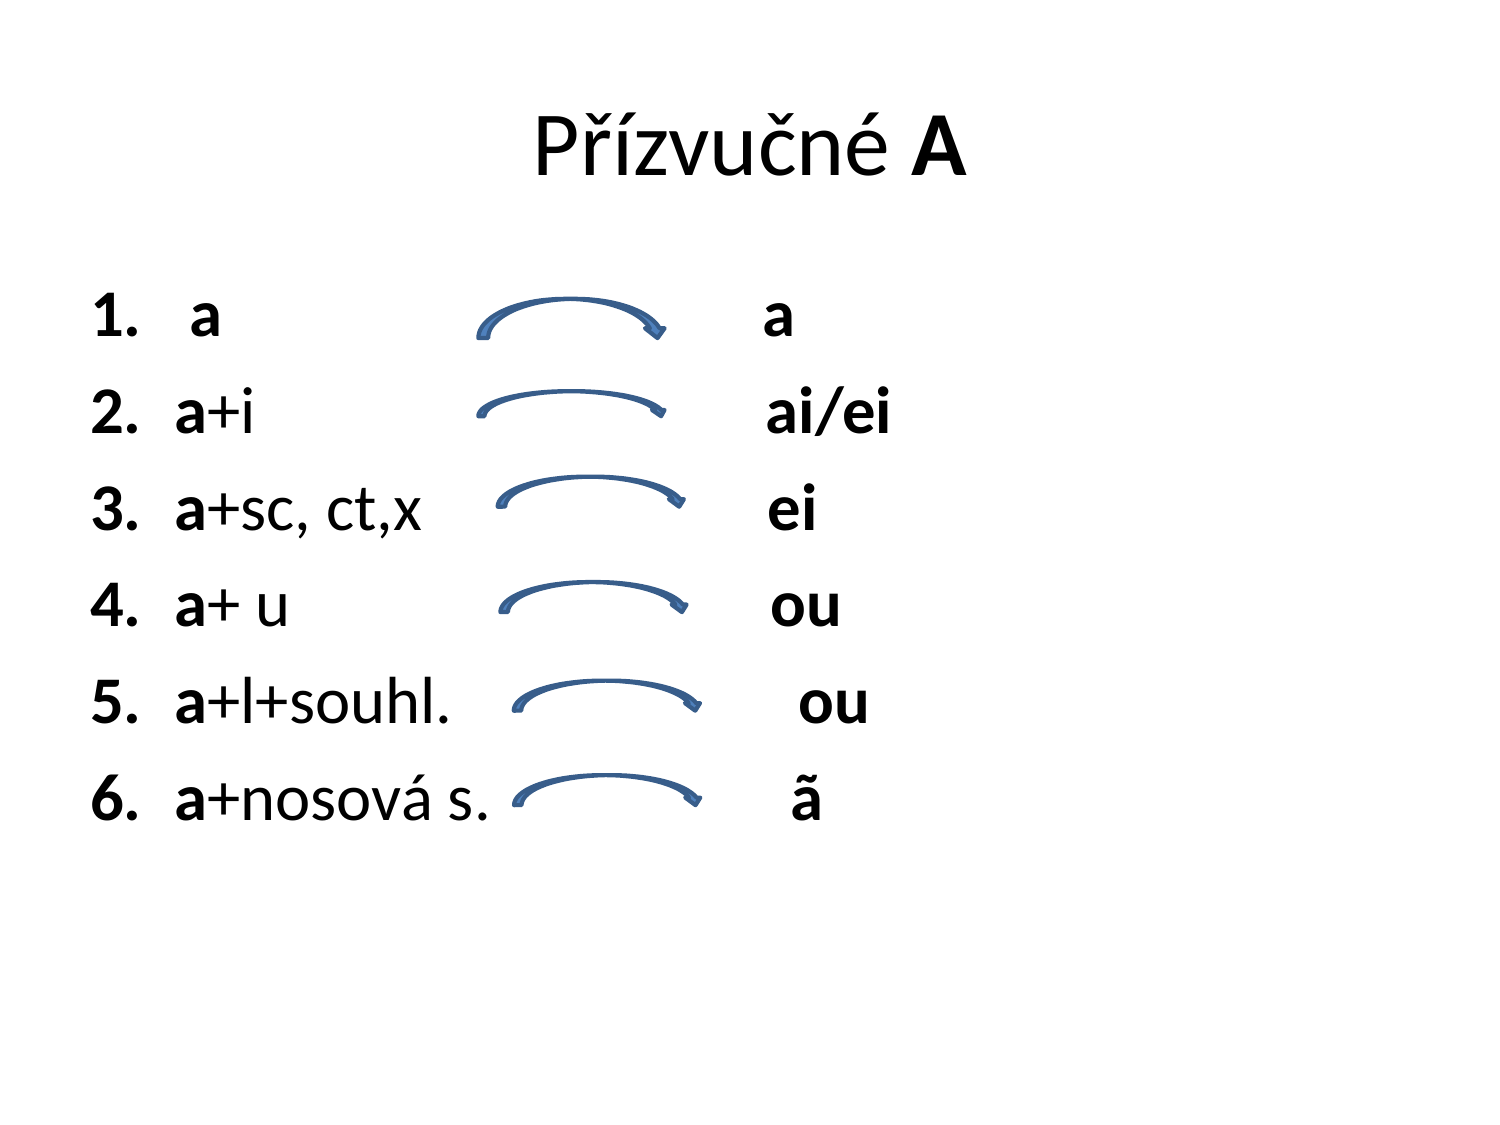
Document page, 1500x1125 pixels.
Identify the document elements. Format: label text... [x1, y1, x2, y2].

text_box [497, 476, 684, 507]
text_box [513, 680, 700, 711]
text_box [478, 391, 665, 417]
text_box [500, 582, 687, 613]
list a a a+i ai/ei a+sc, ct,x ei a+ u ou a+l+souhl. ou a+nosová s. ã [75, 262, 1426, 1005]
text_box [478, 298, 665, 339]
text_box [514, 775, 701, 806]
title Přízvučné A [75, 45, 1426, 233]
